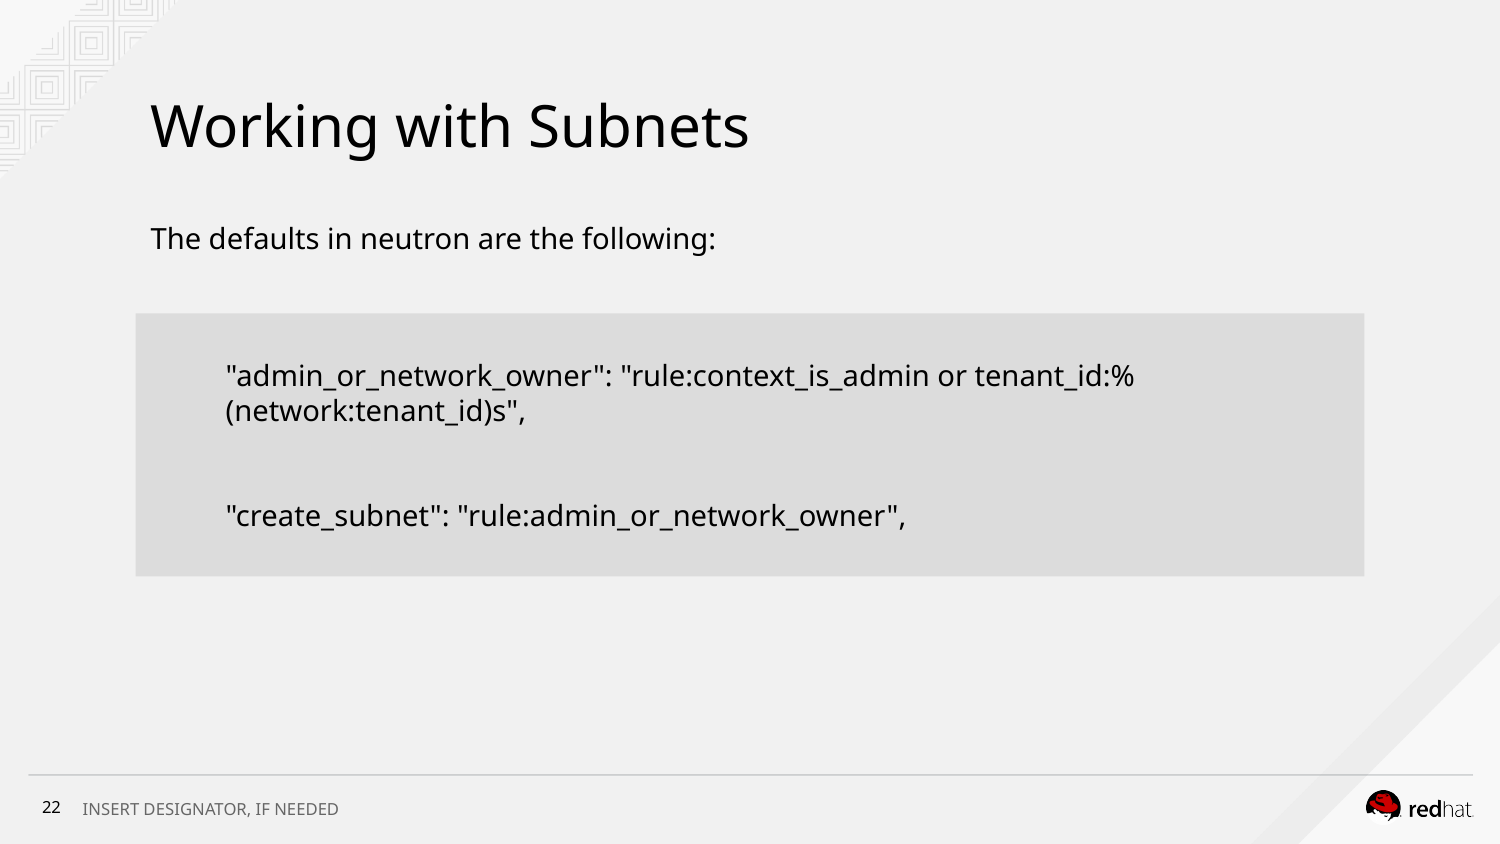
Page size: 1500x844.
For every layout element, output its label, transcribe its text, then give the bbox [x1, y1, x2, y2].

slide_number 1 [16, 776, 77, 842]
subtitle The defaults in neutron are the following: [135, 205, 945, 314]
picture [0, 0, 1500, 844]
text_box "admin_or_network_owner": "rule:context_is_admin or tenant_id:%(network:tenant_id)s", "create_subnet": "rule:admin_or_network_owner", [135, 313, 1365, 577]
title Working with Subnets [135, 0, 1365, 175]
